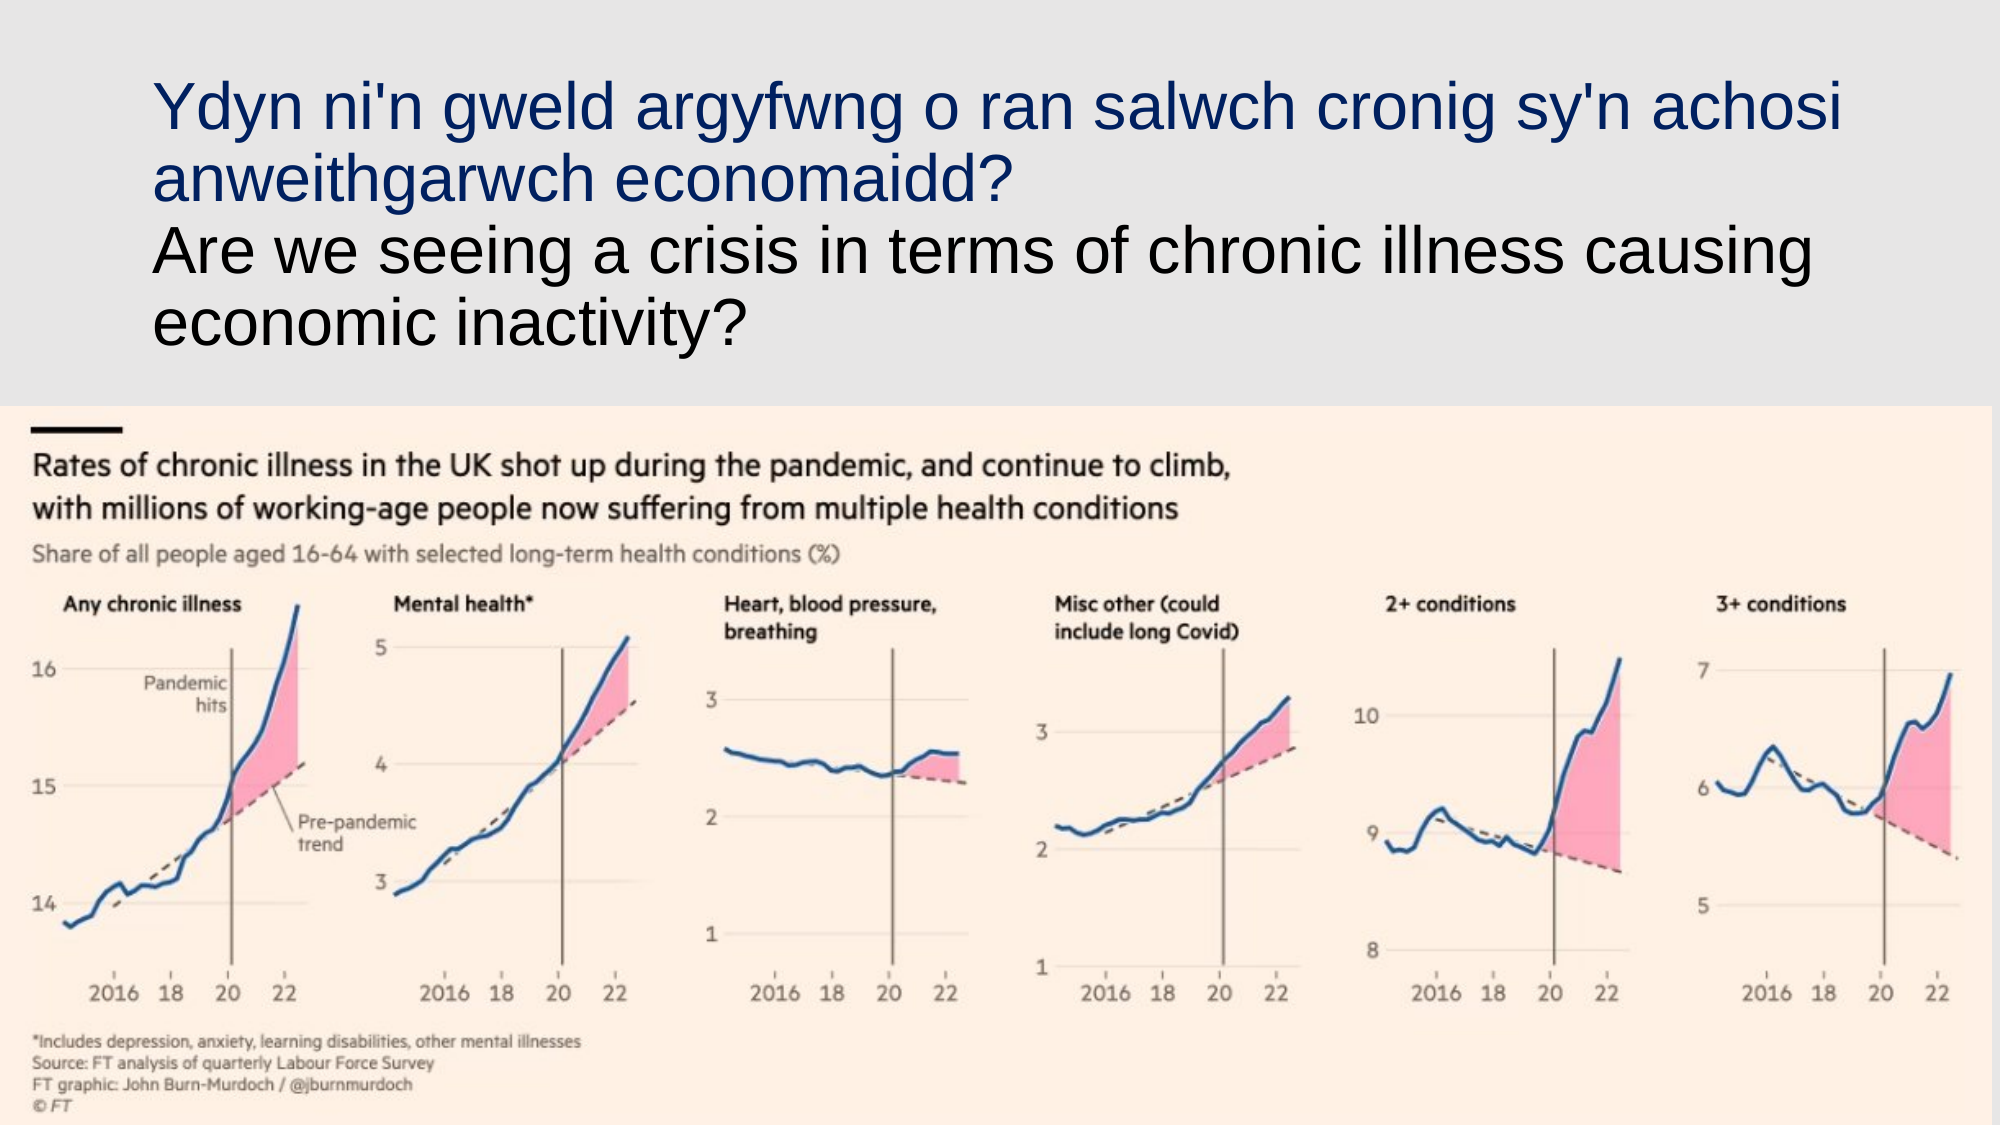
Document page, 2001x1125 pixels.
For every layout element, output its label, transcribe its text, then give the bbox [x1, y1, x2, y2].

picture [0, 406, 1992, 1125]
title Ydyn ni'n gweld argyfwng o ran salwch cronig sy'n achosi anweithgarwch economaidd? Are we seeing a crisis in terms of chronic illness causing economic inactivity? [137, 64, 1863, 282]
